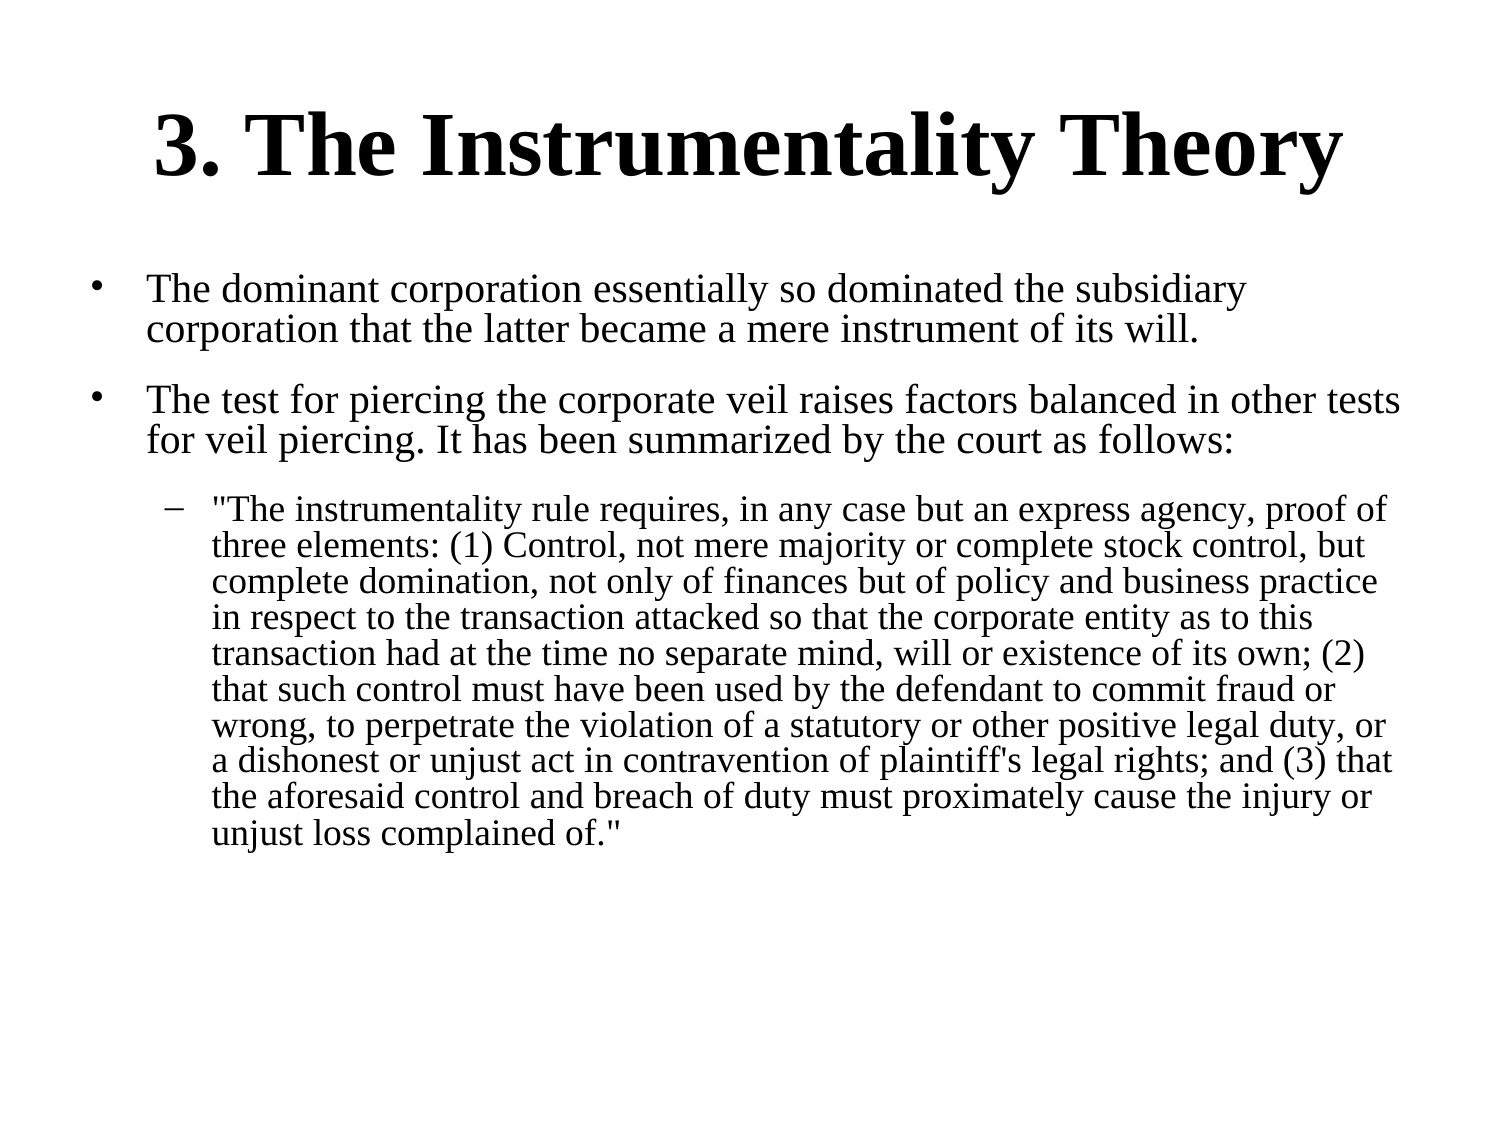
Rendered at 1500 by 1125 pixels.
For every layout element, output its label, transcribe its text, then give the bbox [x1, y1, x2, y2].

list The dominant corporation essentially so dominated the subsidiary corporation that the latter became a mere instrument of its will. The test for piercing the corporate veil raises factors balanced in other tests for veil piercing. It has been summarized by the court as follows: "The instrumentality rule requires, in any case but an express agency, proof of three elements: (1) Control, not mere majority or complete stock control, but complete domination, not only of finances but of policy and business practice in respect to the transaction attacked so that the corporate entity as to this transaction had at the time no separate mind, will or existence of its own; (2) that such control must have been used by the defendant to commit fraud or wrong, to perpetrate the violation of a statutory or other positive legal duty, or a dishonest or unjust act in contravention of plaintiff's legal rights; and (3) that the aforesaid control and breach of duty must proximately cause the injury or unjust loss complained of." [75, 262, 1426, 1005]
title 3. The Instrumentality Theory [75, 45, 1426, 233]
